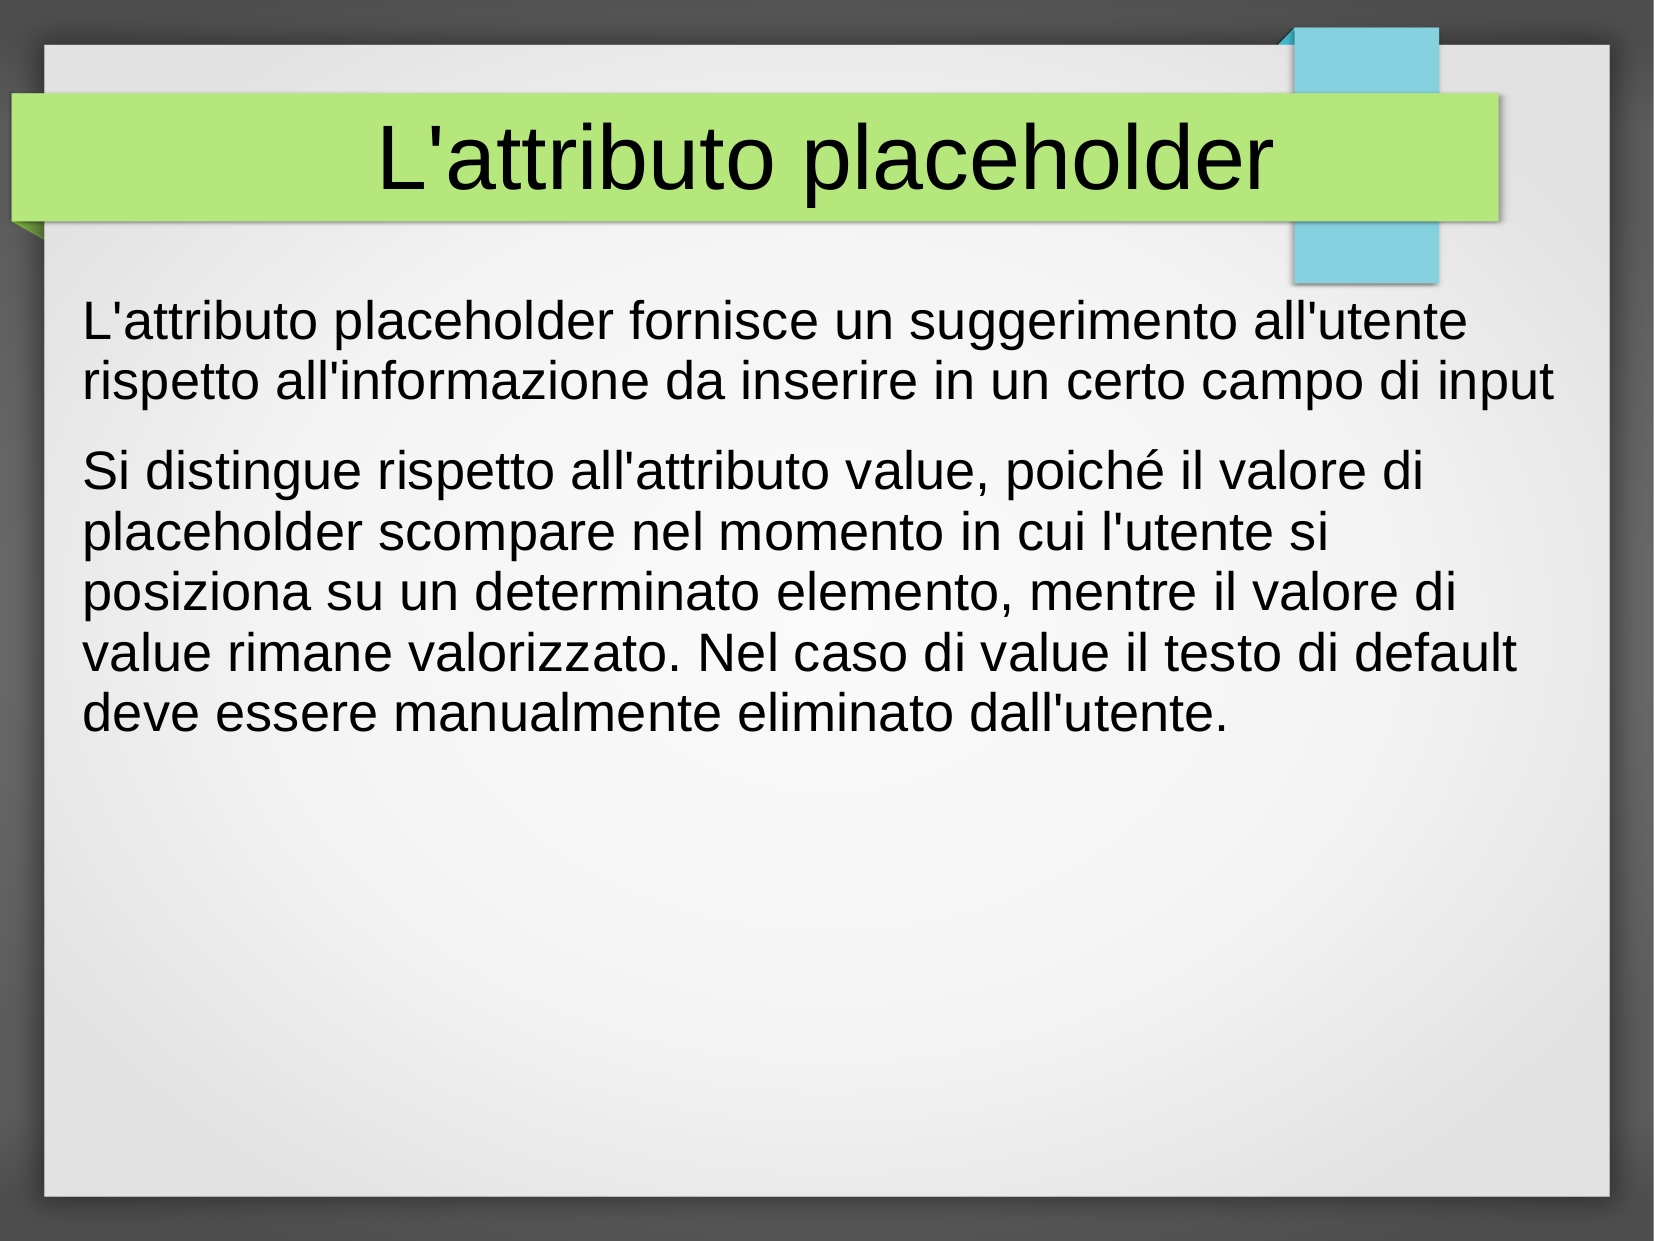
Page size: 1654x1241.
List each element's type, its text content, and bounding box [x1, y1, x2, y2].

picture [0, 0, 1654, 1241]
list L'attributo placeholder fornisce un suggerimento all'utente rispetto all'informazione da inserire in un certo campo di input Si distingue rispetto all'attributo value, poiché il valore di placeholder scompare nel momento in cui l'utente si posiziona su un determinato elemento, mentre il valore di value rimane valorizzato. Nel caso di value il testo di default deve essere manualmente eliminato dall'utente. [82, 290, 1571, 1170]
title L'attributo placeholder [82, 49, 1571, 257]
